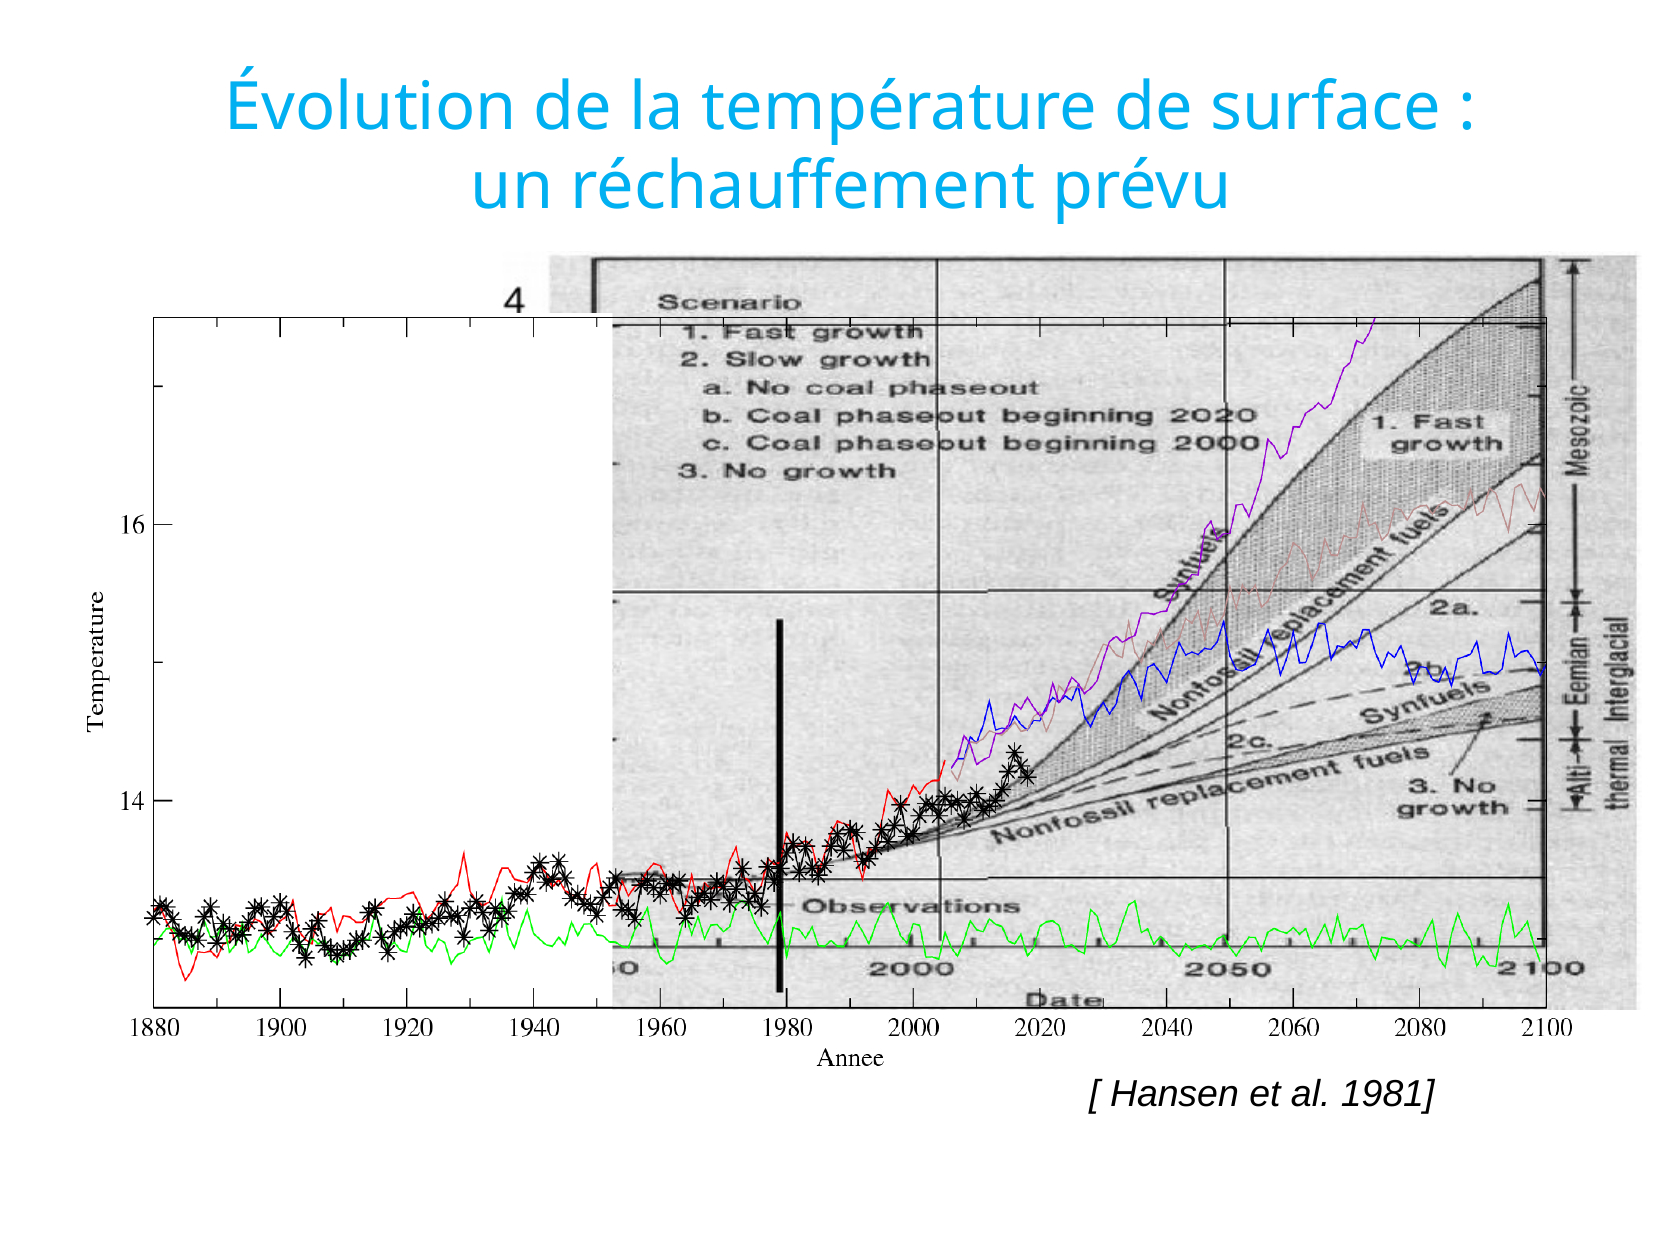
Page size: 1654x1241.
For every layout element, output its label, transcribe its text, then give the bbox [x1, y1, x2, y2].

picture [84, 251, 1642, 1069]
text_box Évolution de la température de surface : un réchauffement prévu [91, 50, 1612, 240]
text_box [ Hansen et al. 1981] [1074, 1064, 1598, 1129]
